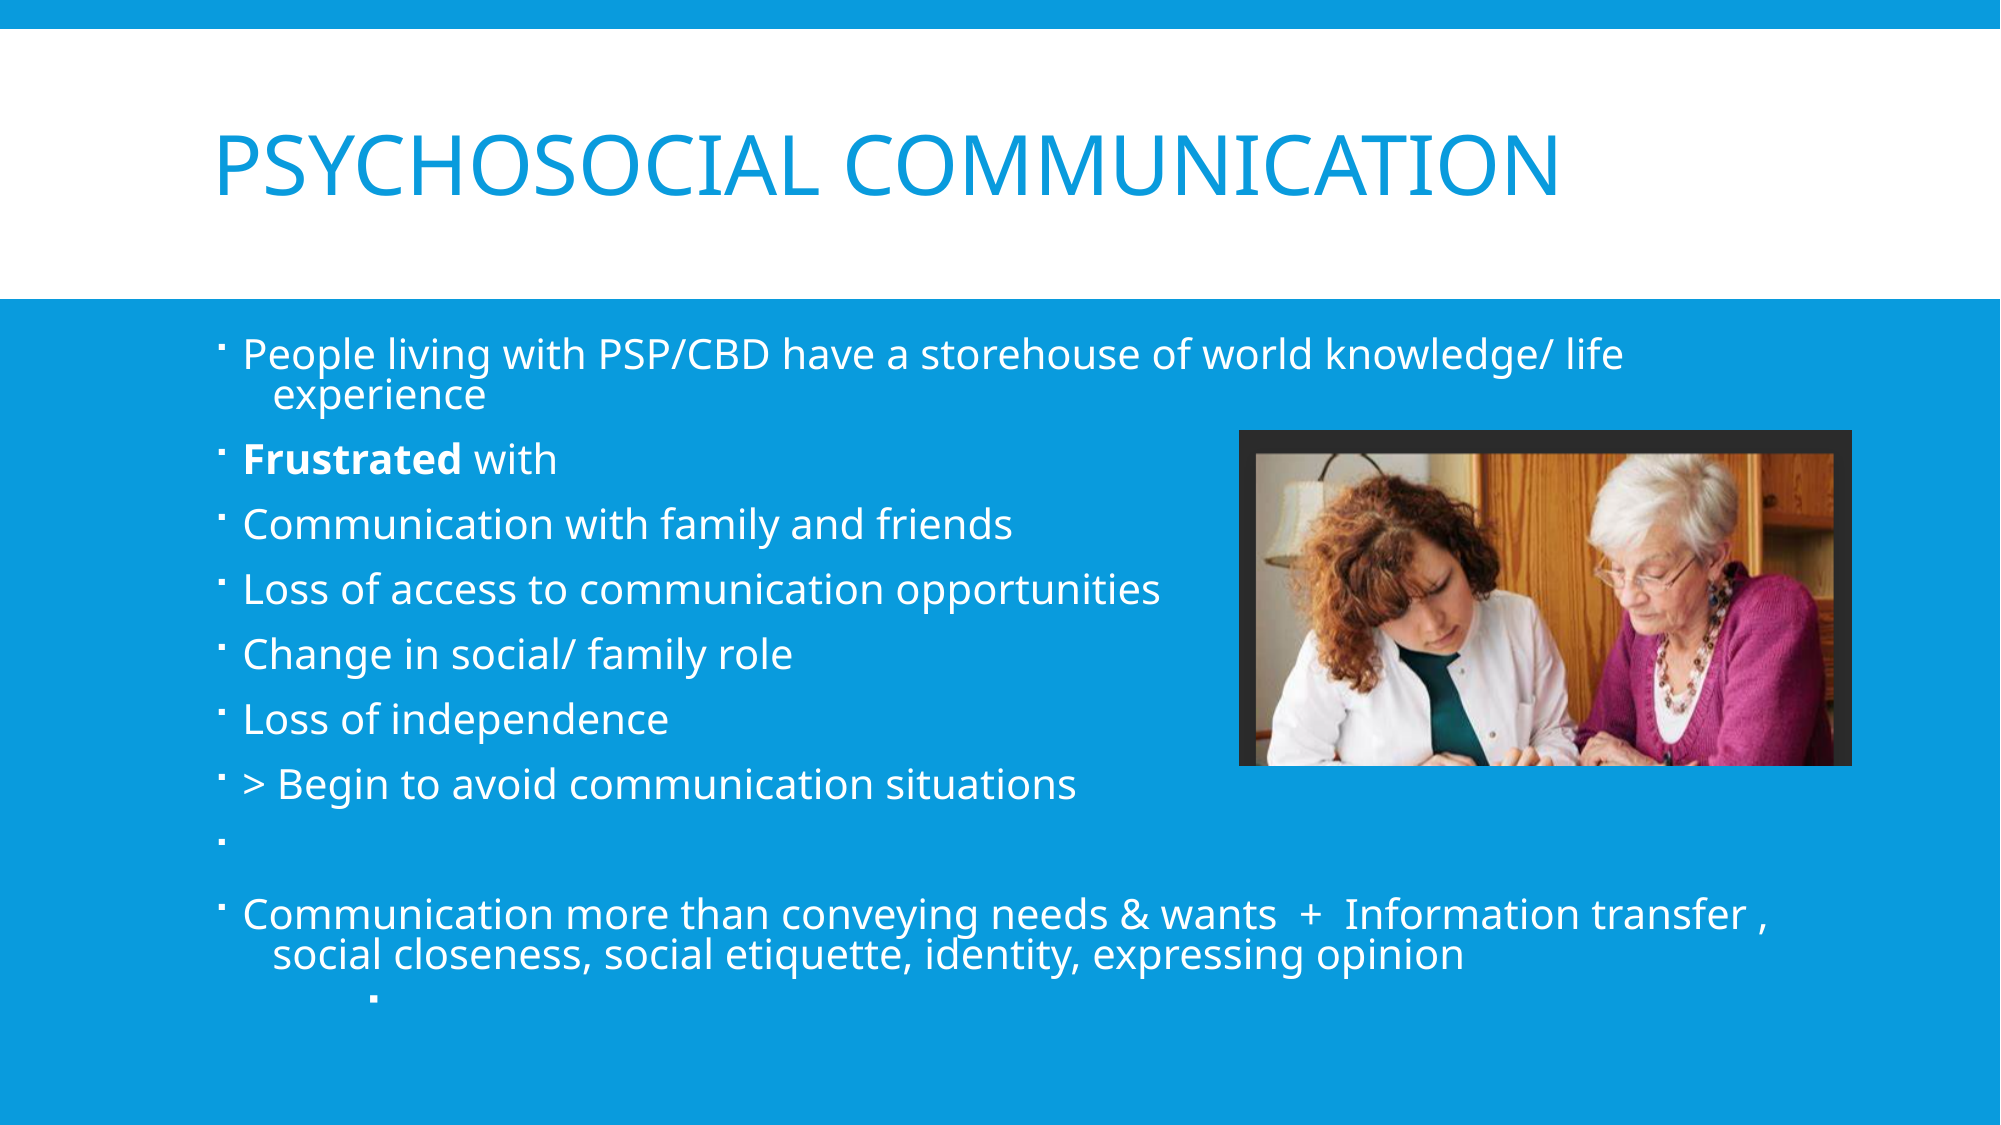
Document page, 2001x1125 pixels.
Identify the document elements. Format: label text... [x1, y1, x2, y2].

title Psychosocial communication [197, 46, 1803, 294]
picture [1240, 431, 1851, 765]
list People living with PSP/CBD have a storehouse of world knowledge/ life experience Frustrated with Communication with family and friends Loss of access to communication opportunities Change in social/ family role Loss of independence > Begin to avoid communication situations Communication more than conveying needs & wants + Information transfer , social closeness, social etiquette, identity, expressing opinion [197, 329, 1803, 1021]
